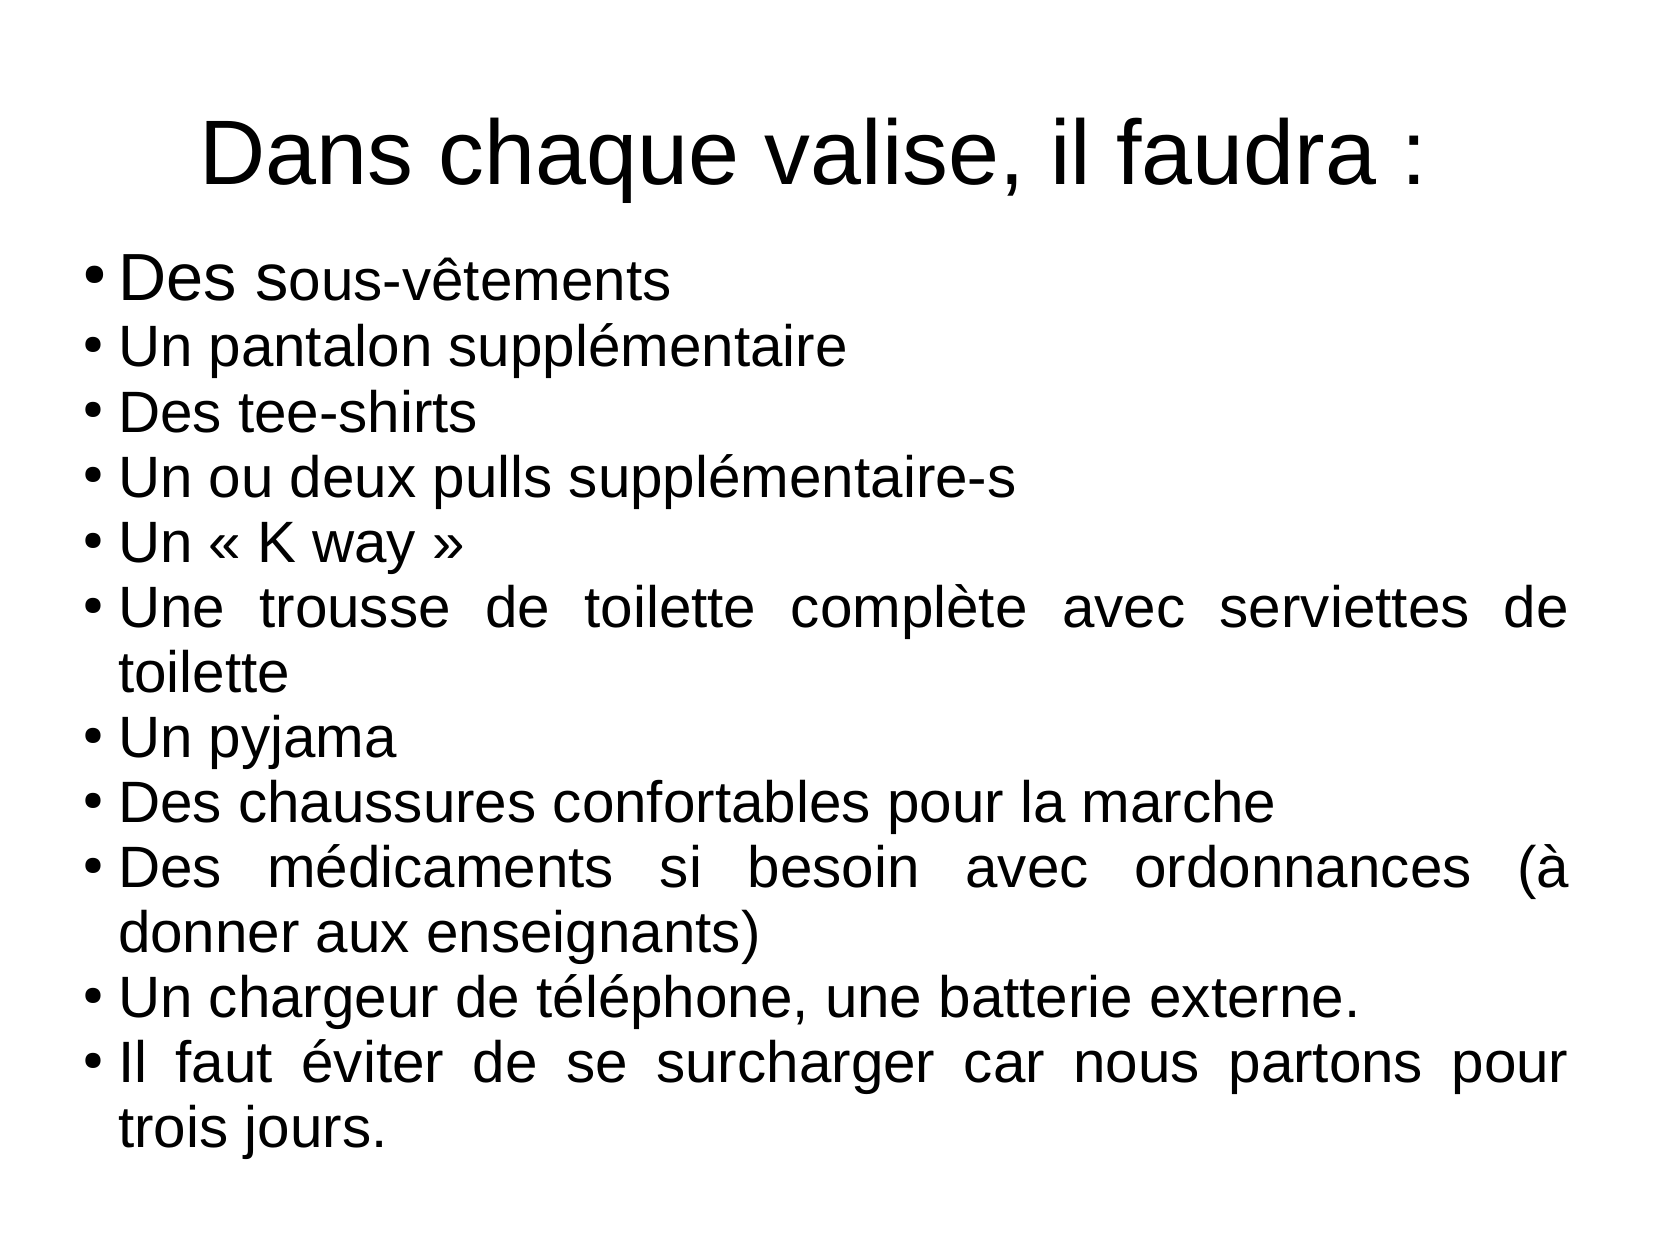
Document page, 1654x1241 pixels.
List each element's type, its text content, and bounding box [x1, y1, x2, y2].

subtitle Des sous-vêtements Un pantalon supplémentaire Des tee-shirts Un ou deux pulls supplémentaire-s Un « K way » Une trousse de toilette complète avec serviettes de toilette Un pyjama Des chaussures confortables pour la marche Des médicaments si besoin avec ordonnances (à donner aux enseignants) Un chargeur de téléphone, une batterie externe. Il faut éviter de se surcharger car nous partons pour trois jours. [82, 240, 1571, 1158]
title Dans chaque valise, il faudra : [82, 49, 1571, 240]
